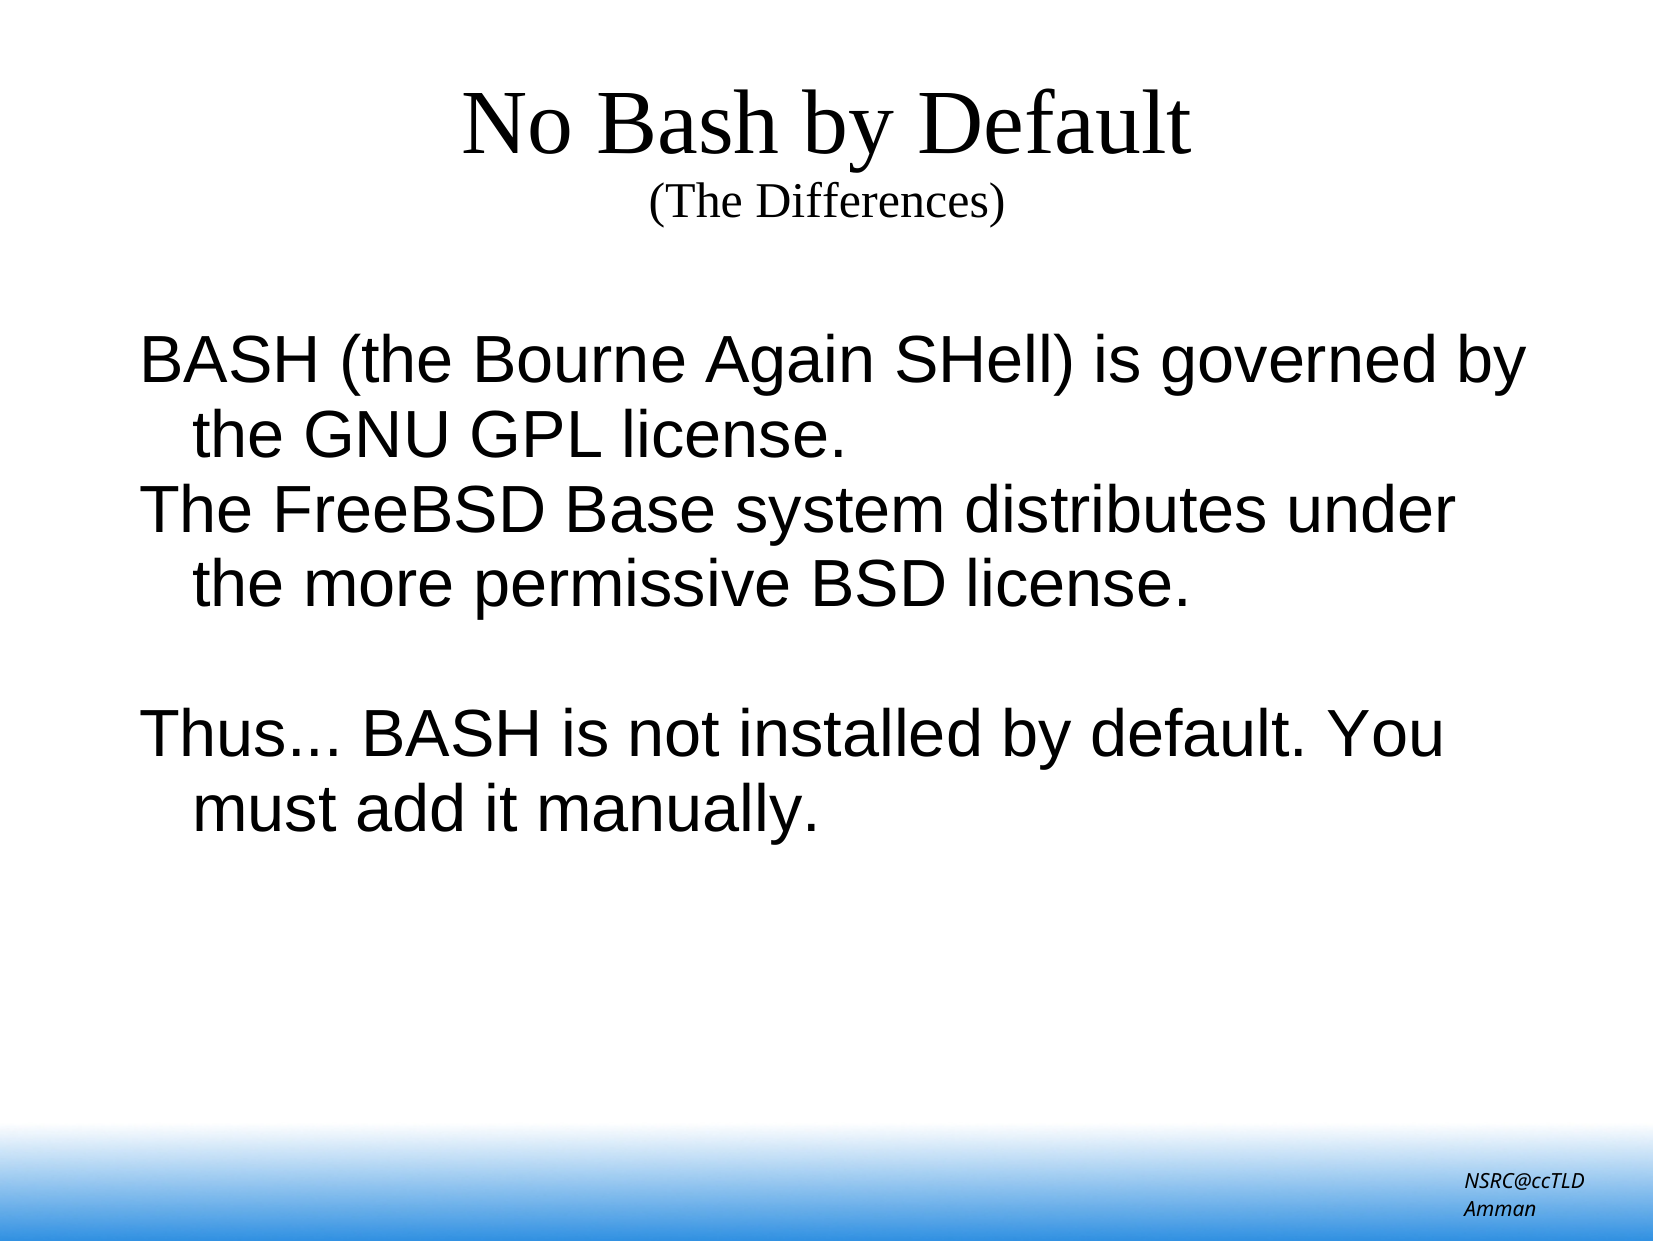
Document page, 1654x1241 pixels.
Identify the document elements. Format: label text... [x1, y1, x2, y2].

title No Bash by Default (The Differences) [121, 46, 1534, 254]
picture [0, 1122, 1653, 1241]
list BASH (the Bourne Again SHell) is governed by the GNU GPL license. The FreeBSD Base system distributes under the more permissive BSD license. Thus... BASH is not installed by default. You must add it manually. [121, 322, 1561, 1133]
